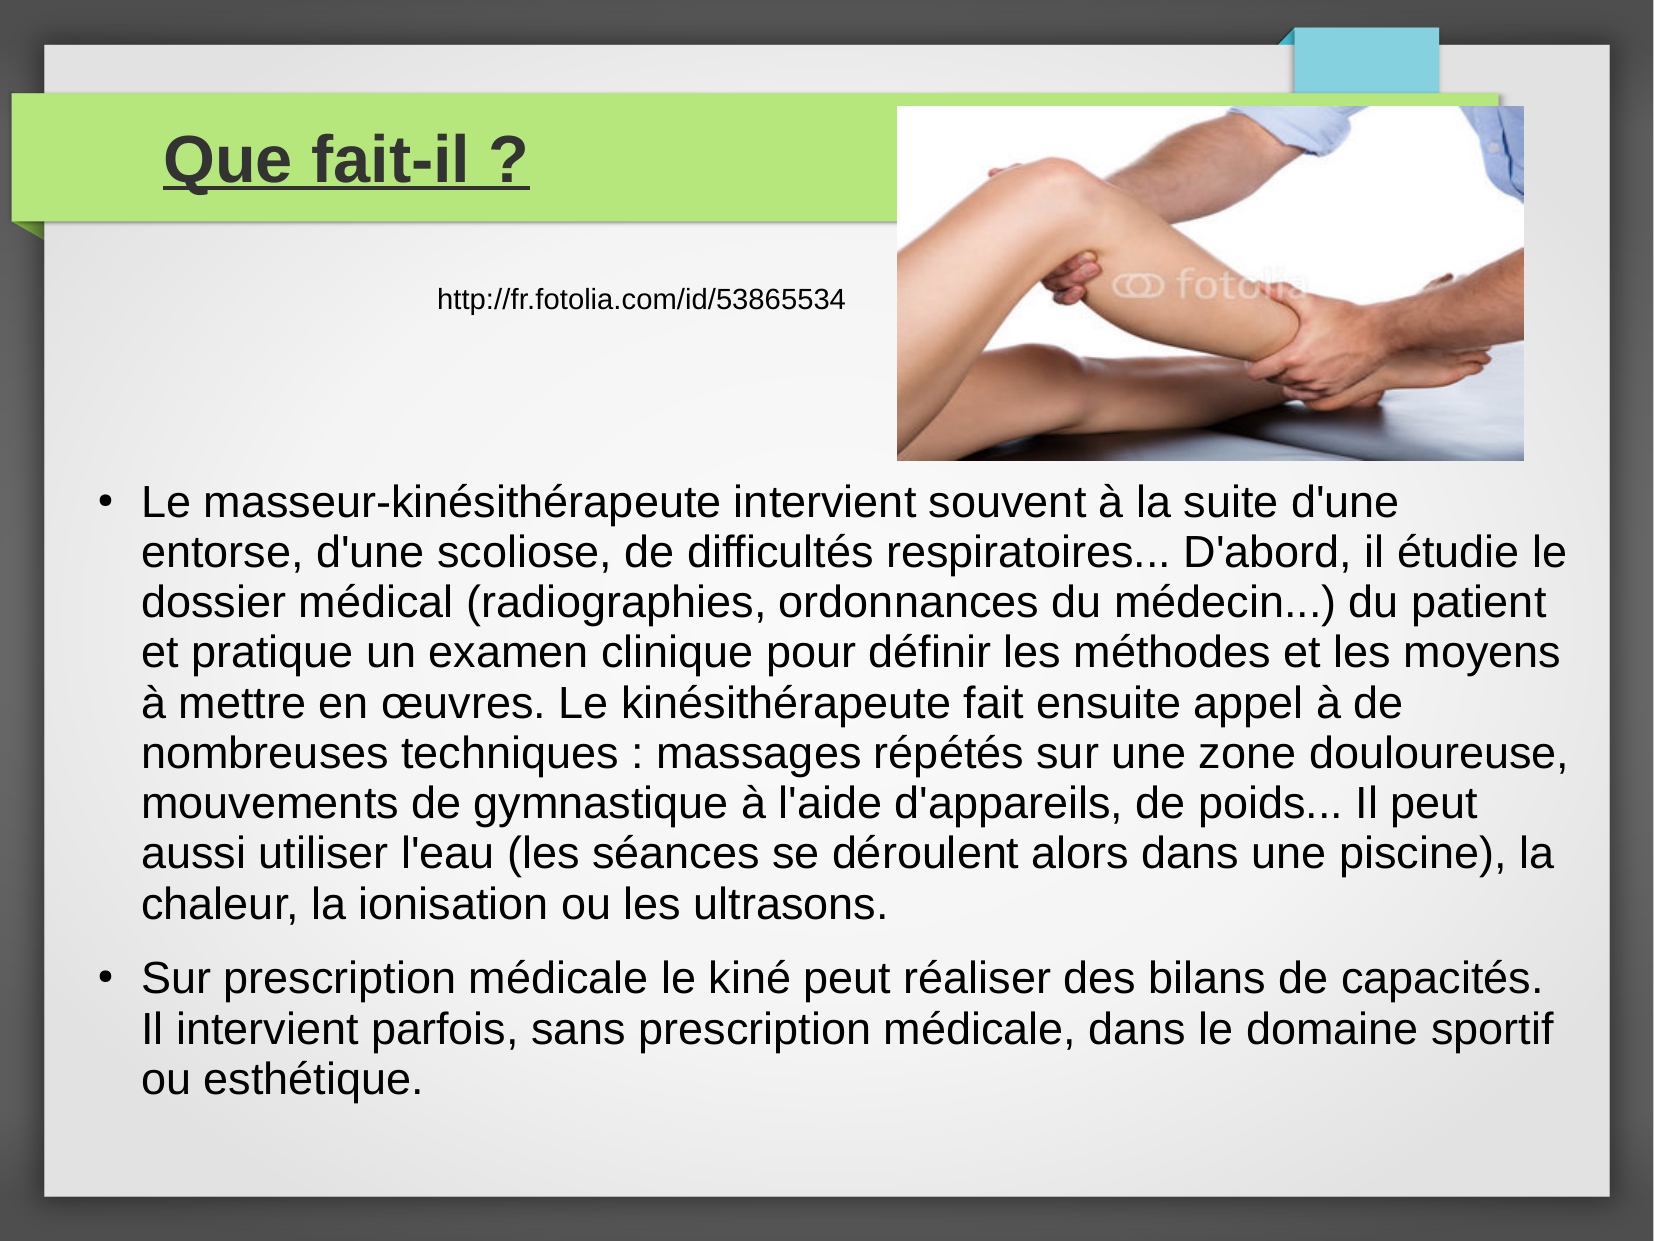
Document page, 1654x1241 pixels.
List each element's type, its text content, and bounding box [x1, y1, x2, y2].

title Que fait-il ? [70, 106, 897, 213]
picture [0, 0, 1654, 1241]
text_box http://fr.fotolia.com/id/53865534 [366, 283, 863, 319]
list Le masseur-kinésithérapeute intervient souvent à la suite d'une entorse, d'une scoliose, de difficultés respiratoires... D'abord, il étudie le dossier médical (radiographies, ordonnances du médecin...) du patient et pratique un examen clinique pour définir les méthodes et les moyens à mettre en œuvres. Le kinésithérapeute fait ensuite appel à de nombreuses techniques : massages répétés sur une zone douloureuse, mouvements de gymnastique à l'aide d'appareils, de poids... Il peut aussi utiliser l'eau (les séances se déroulent alors dans une piscine), la chaleur, la ionisation ou les ultrasons. Sur prescription médicale le kiné peut réaliser des bilans de capacités. Il intervient parfois, sans prescription médicale, dans le domaine sportif ou esthétique. [82, 401, 1571, 1121]
